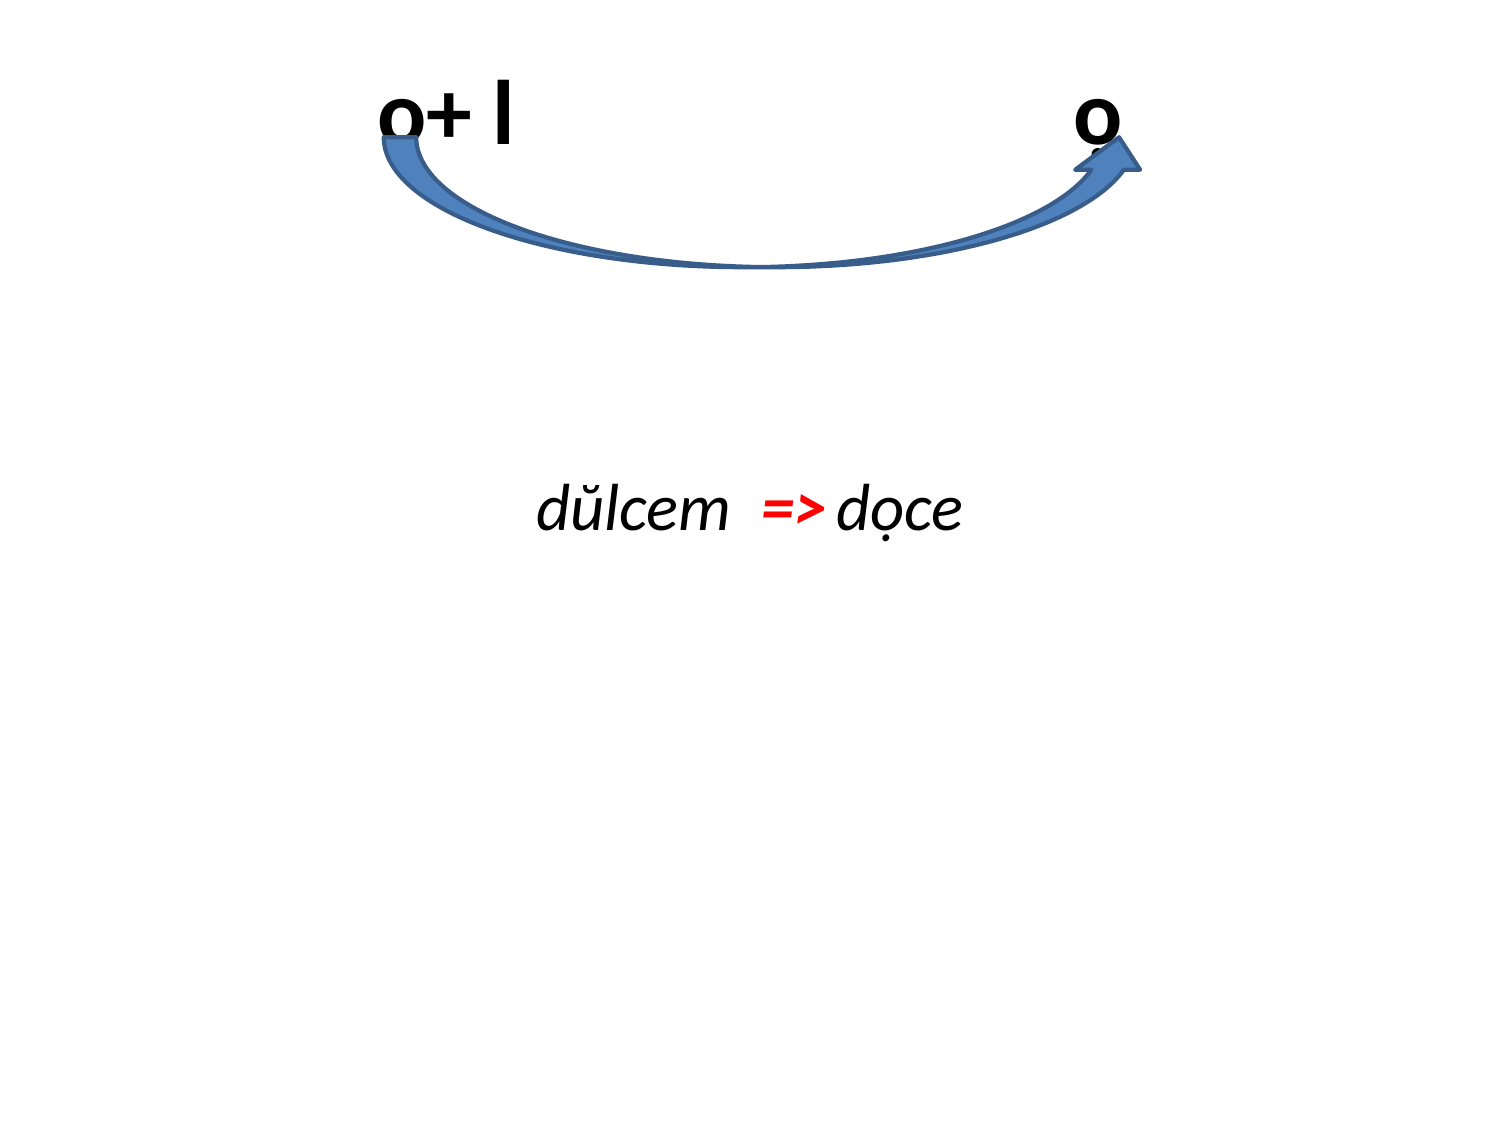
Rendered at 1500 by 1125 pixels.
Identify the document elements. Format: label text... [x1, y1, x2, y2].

title ọ+ l ọ [75, 45, 1426, 233]
list dŭlcem => dọce [686, 262, 834, 267]
list dŭlcem => dọce [75, 262, 1426, 1005]
text_box [383, 137, 1141, 268]
